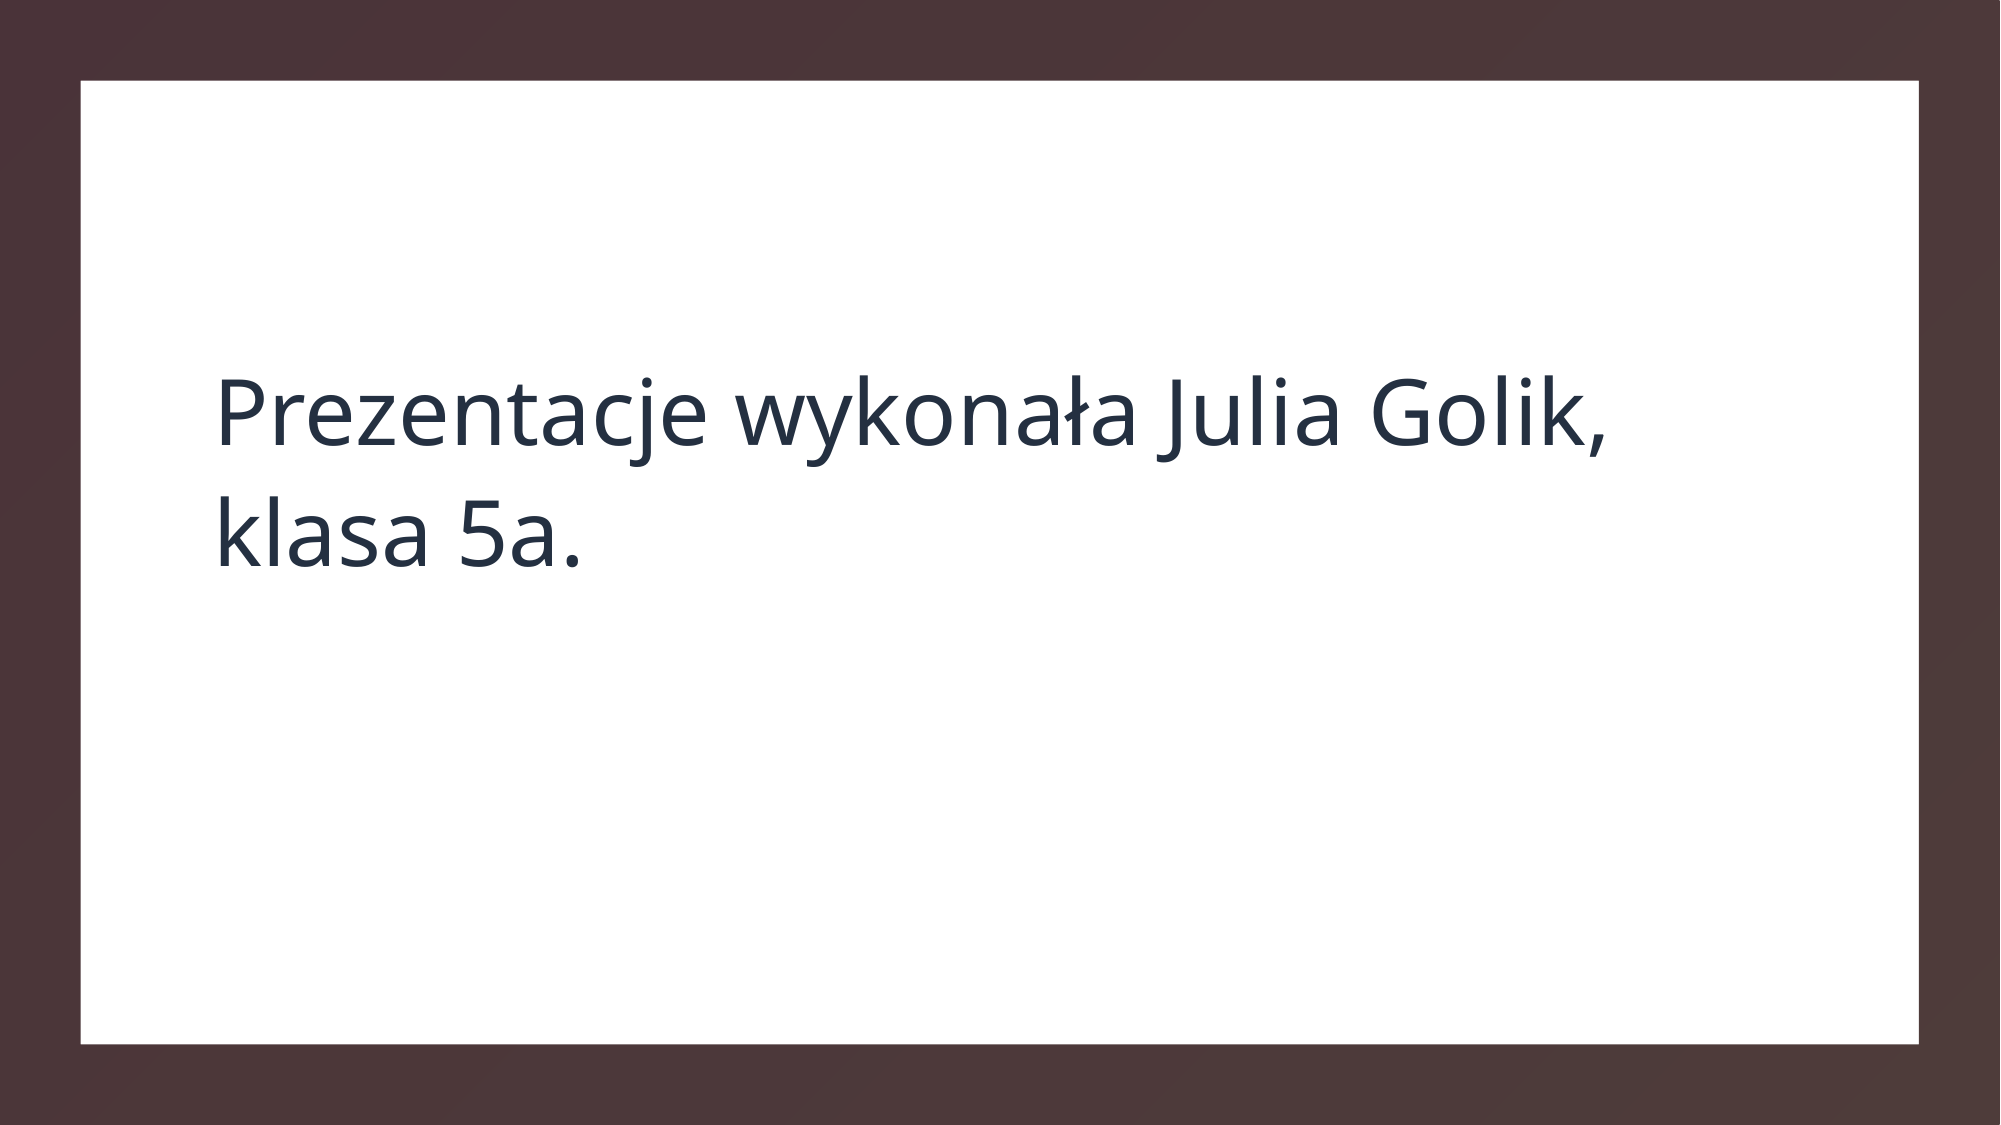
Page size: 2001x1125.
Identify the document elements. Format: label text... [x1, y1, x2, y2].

list Prezentacje wykonała Julia Golik, klasa 5a. [123, 334, 1849, 991]
